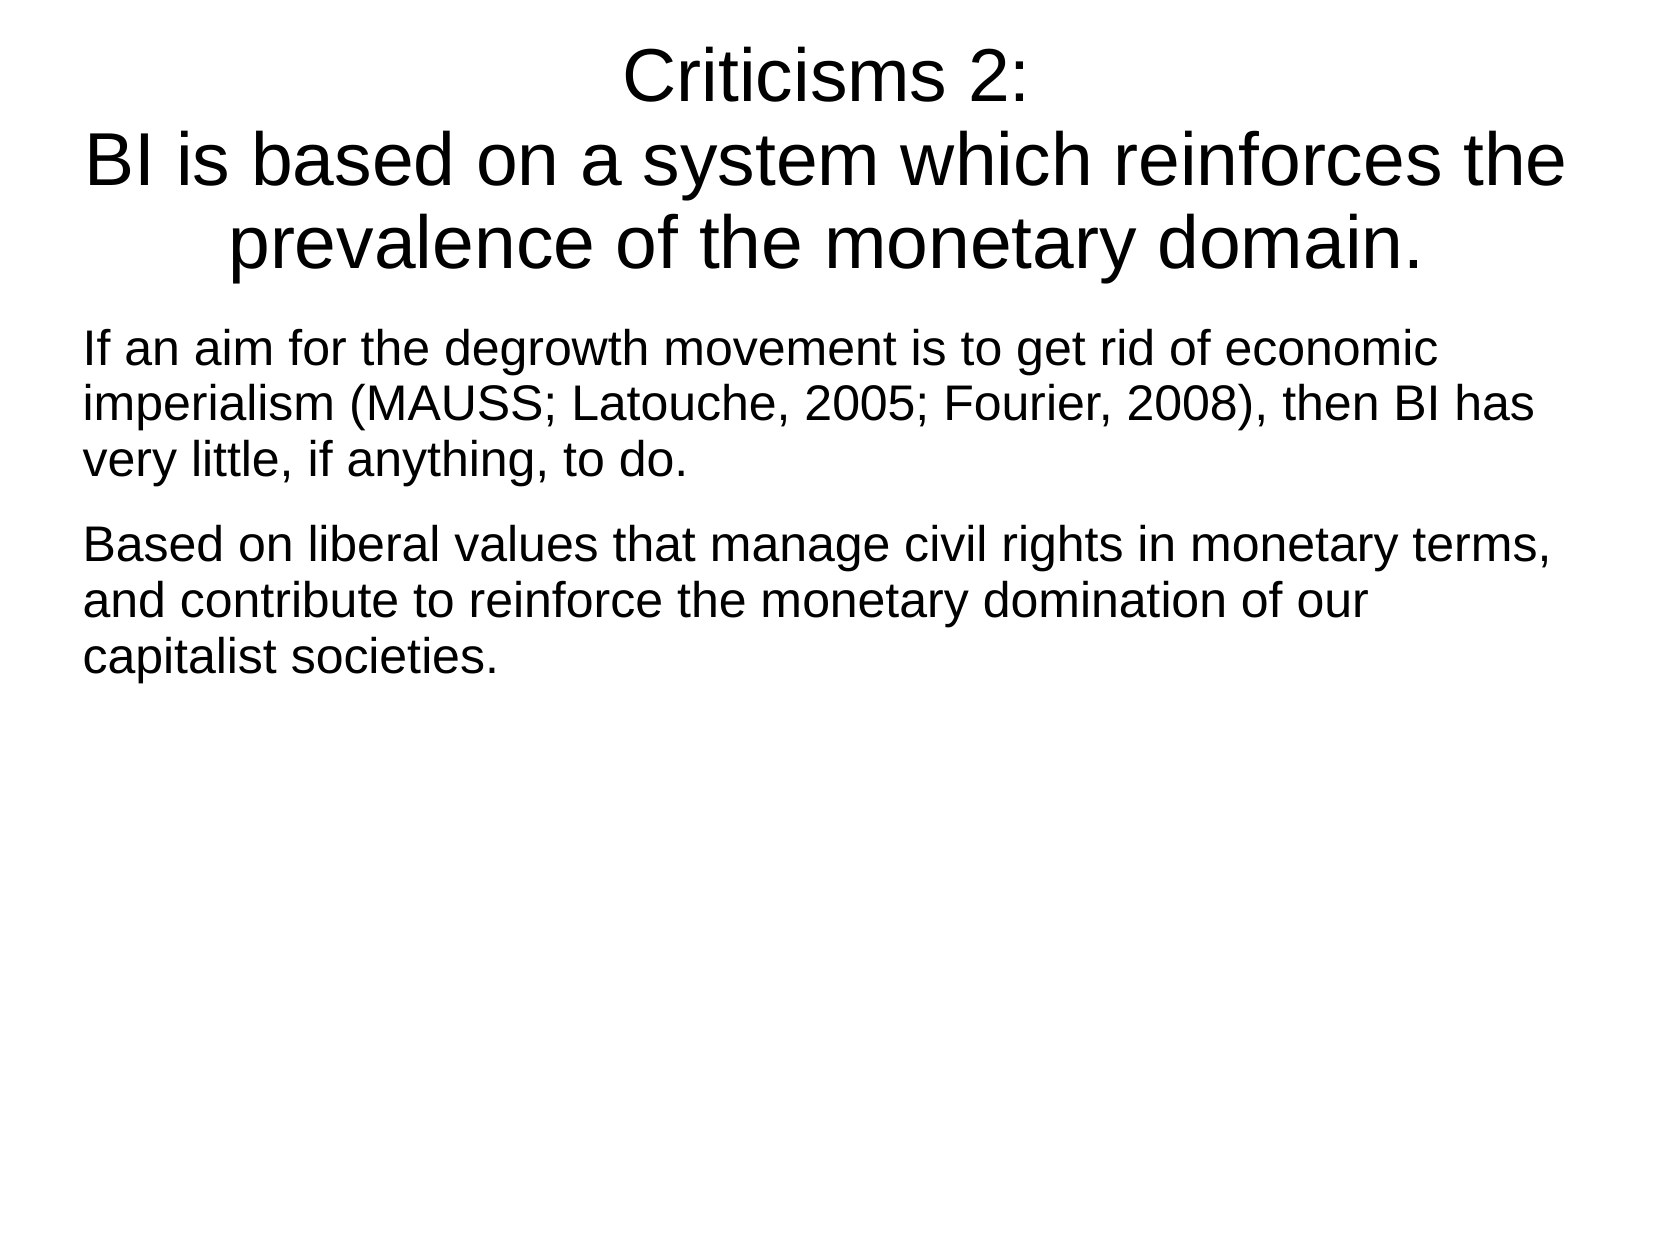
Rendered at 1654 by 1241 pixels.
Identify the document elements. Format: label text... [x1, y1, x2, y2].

title Criticisms 2: BI is based on a system which reinforces the prevalence of the monetary domain. [82, 32, 1571, 285]
list If an aim for the degrowth movement is to get rid of economic imperialism (MAUSS; Latouche, 2005; Fourier, 2008), then BI has very little, if anything, to do. Based on liberal values that manage civil rights in monetary terms, and contribute to reinforce the monetary domination of our capitalist societies. [82, 319, 1571, 1039]
